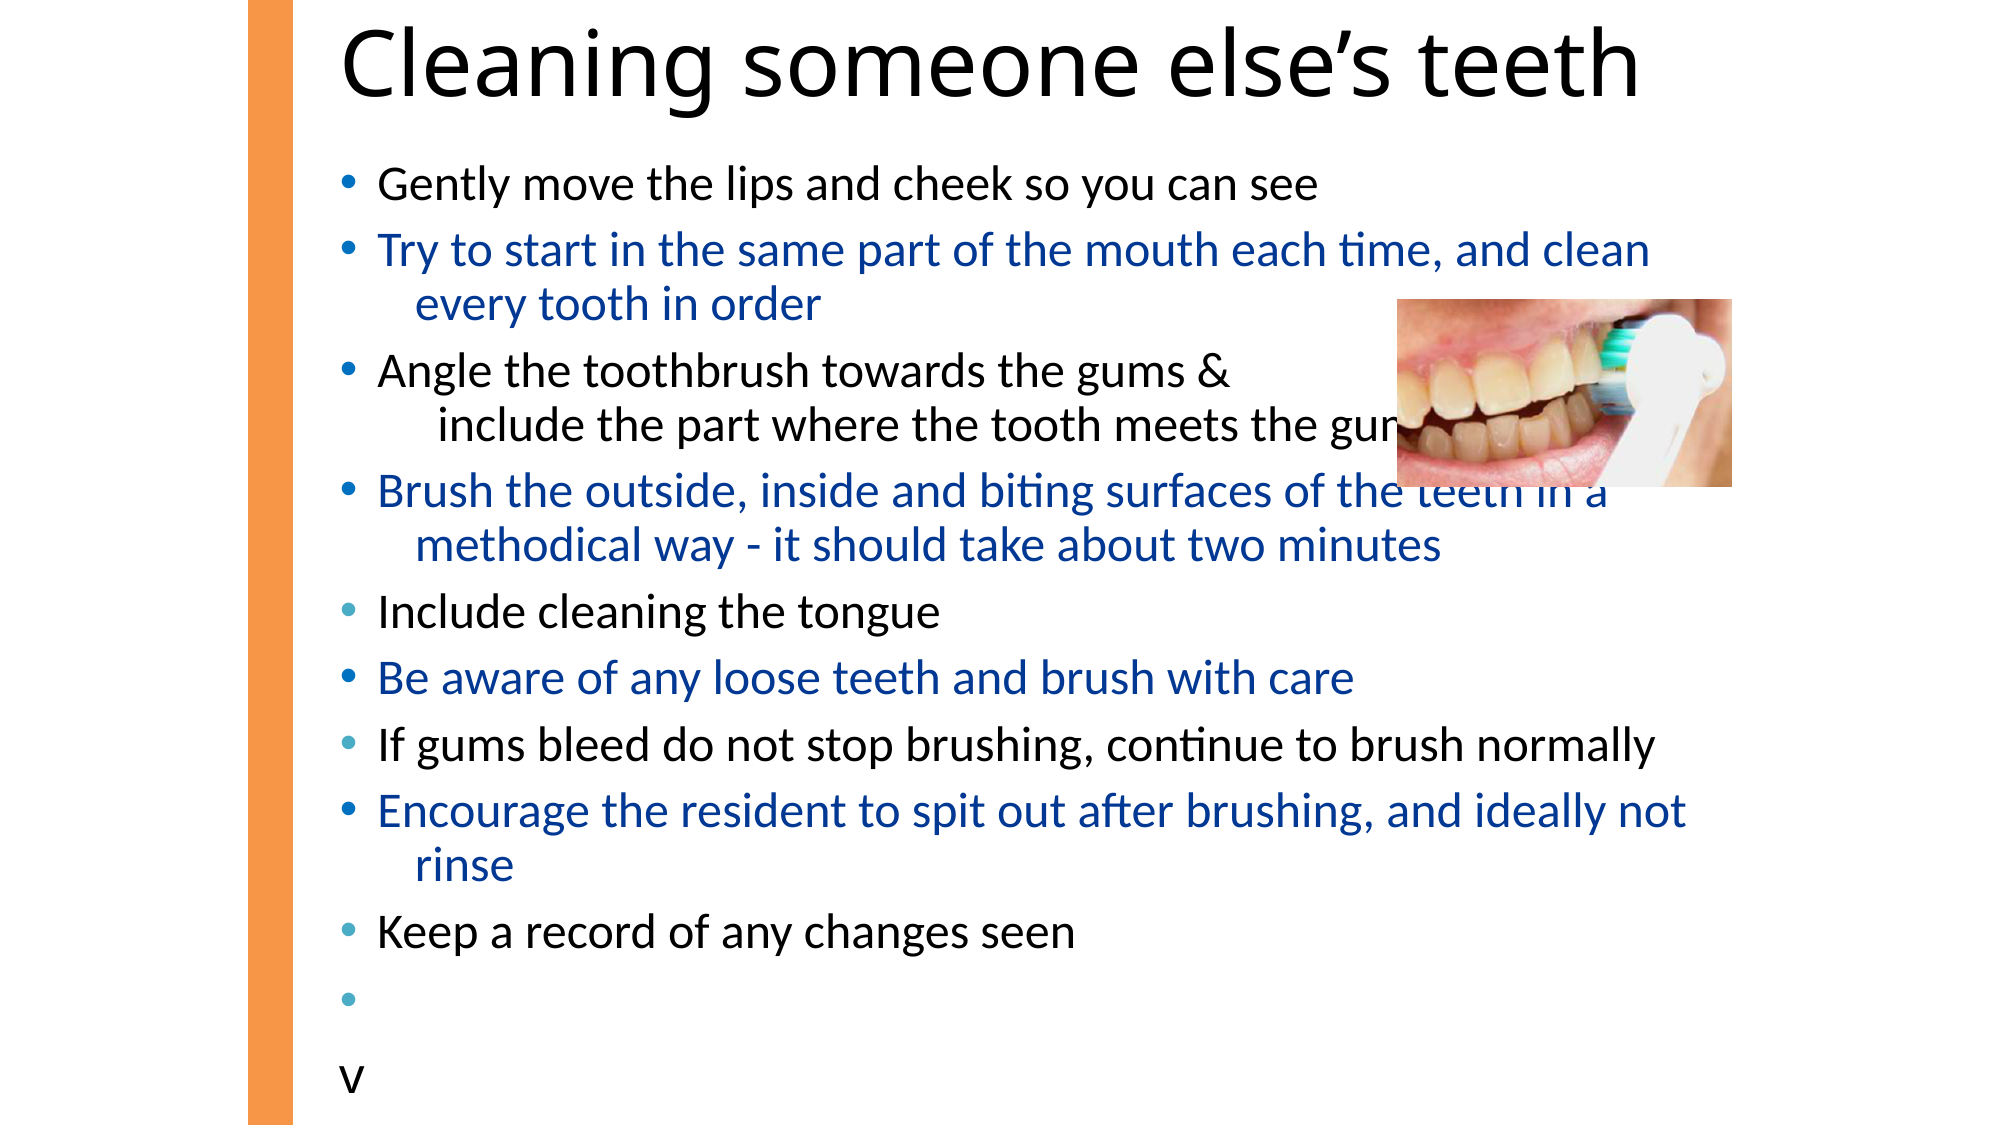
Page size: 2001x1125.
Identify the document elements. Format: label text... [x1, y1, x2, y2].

list Gently move the lips and cheek so you can see Try to start in the same part of the mouth each time, and clean every tooth in order Angle the toothbrush towards the gums & include the part where the tooth meets the gum Brush the outside, inside and biting surfaces of the teeth in a methodical way - it should take about two minutes Include cleaning the tongue Be aware of any loose teeth and brush with care If gums bleed do not stop brushing, continue to brush normally Encourage the resident to spit out after brushing, and ideally not rinse Keep a record of any changes seen [324, 149, 1724, 1125]
picture [1397, 299, 1732, 487]
text_box [250, 0, 291, 1125]
title Cleaning someone else’s teeth [324, 0, 1675, 149]
